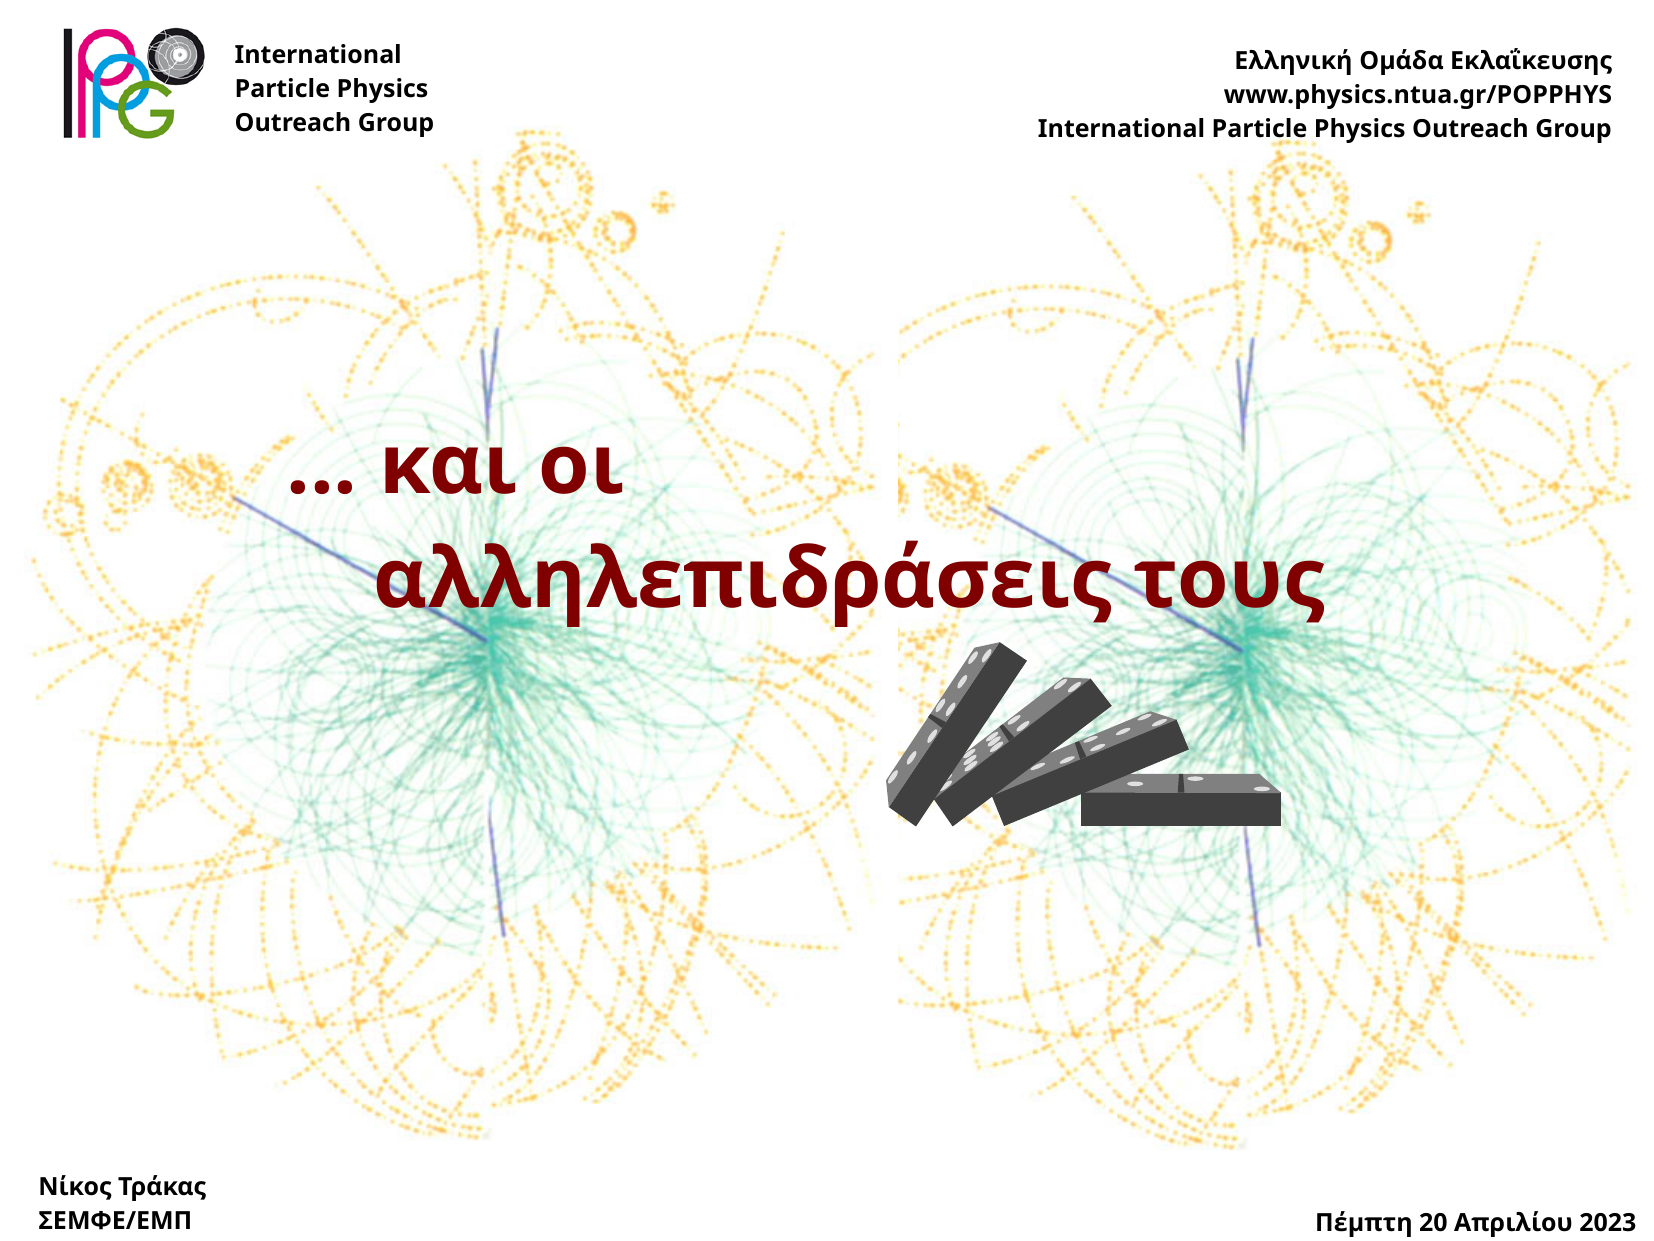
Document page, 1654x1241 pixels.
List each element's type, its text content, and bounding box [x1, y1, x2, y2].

text_box ... και οι αλληλεπιδράσεις τους [271, 397, 1340, 614]
picture [0, 5, 1654, 1241]
